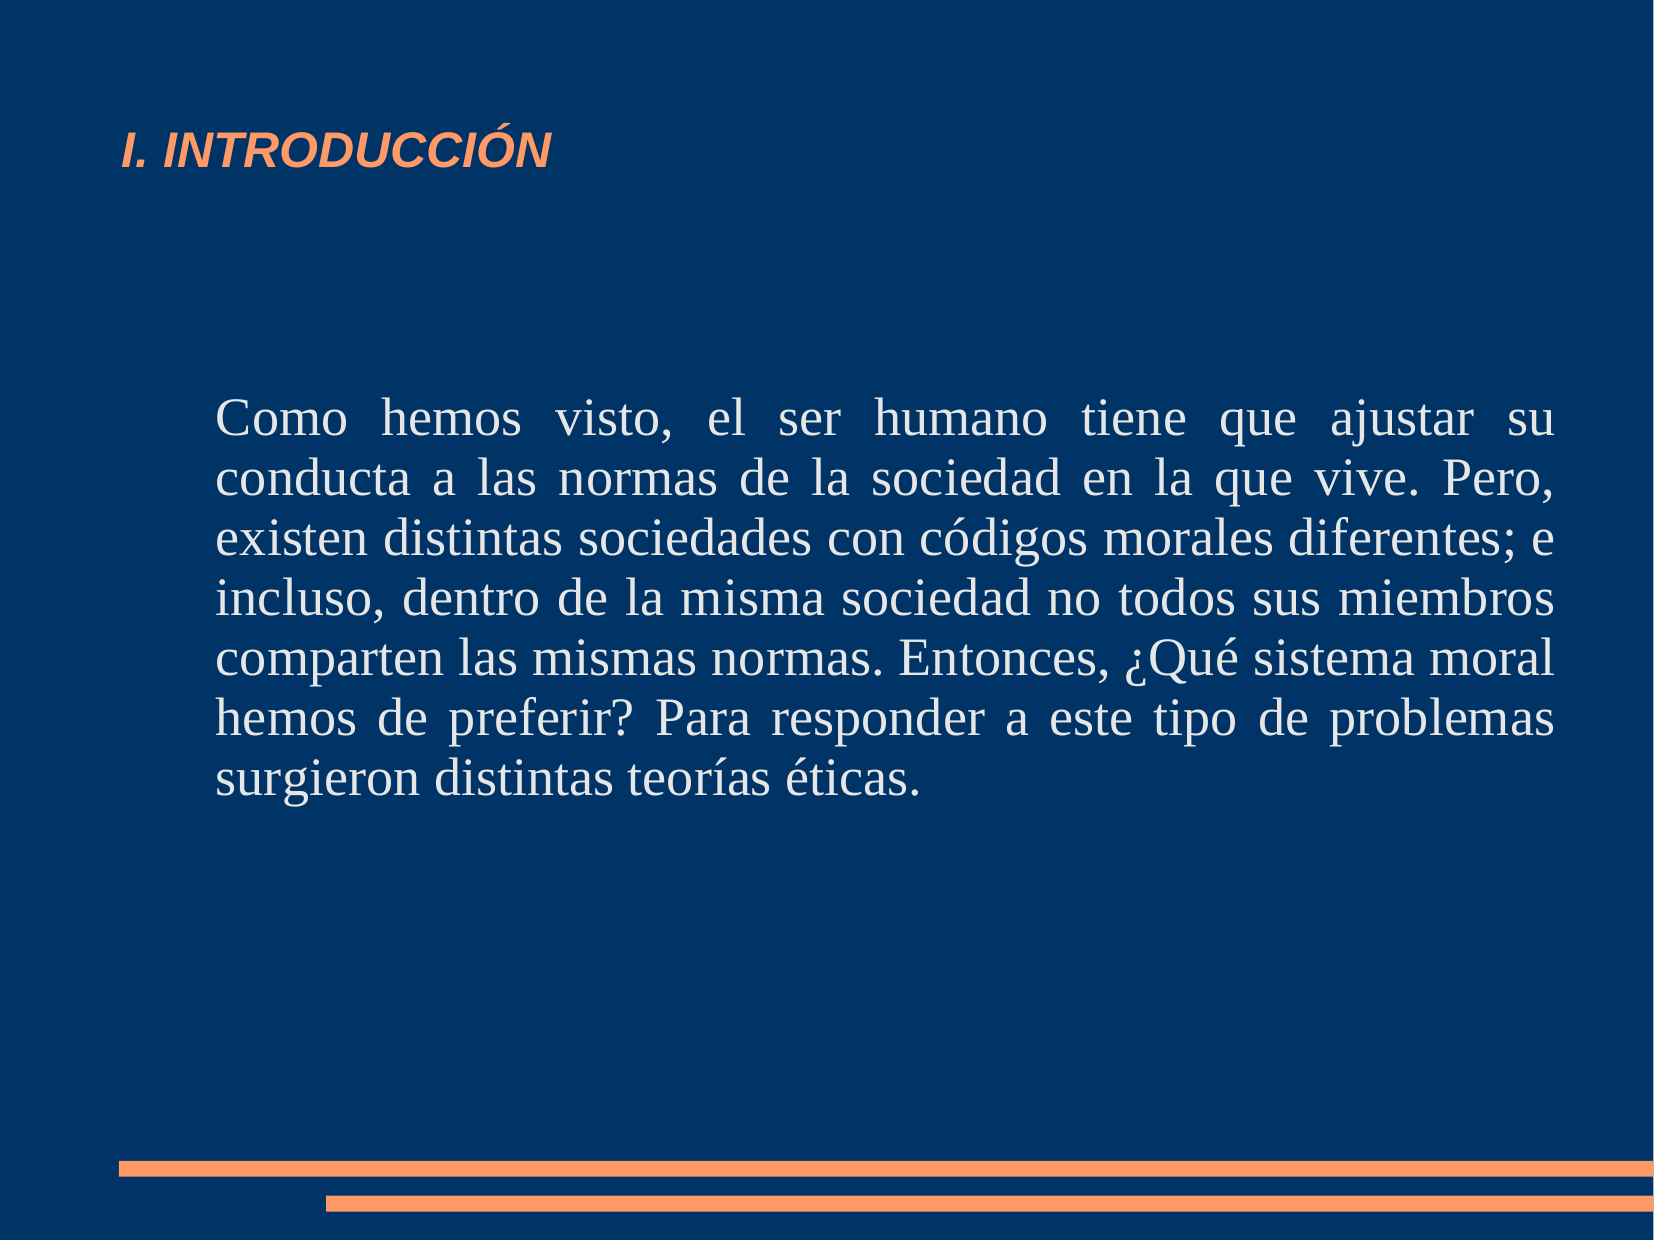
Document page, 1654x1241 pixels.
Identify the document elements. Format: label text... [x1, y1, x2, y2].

title I. INTRODUCCIÓN [121, 46, 1534, 254]
list Como hemos visto, el ser humano tiene que ajustar su conducta a las normas de la sociedad en la que vive. Pero, existen distintas sociedades con códigos morales diferentes; e incluso, dentro de la misma sociedad no todos sus miembros comparten las mismas normas. Entonces, ¿Qué sistema moral hemos de preferir? Para responder a este tipo de problemas surgieron distintas teorías éticas. [144, 297, 1558, 1080]
